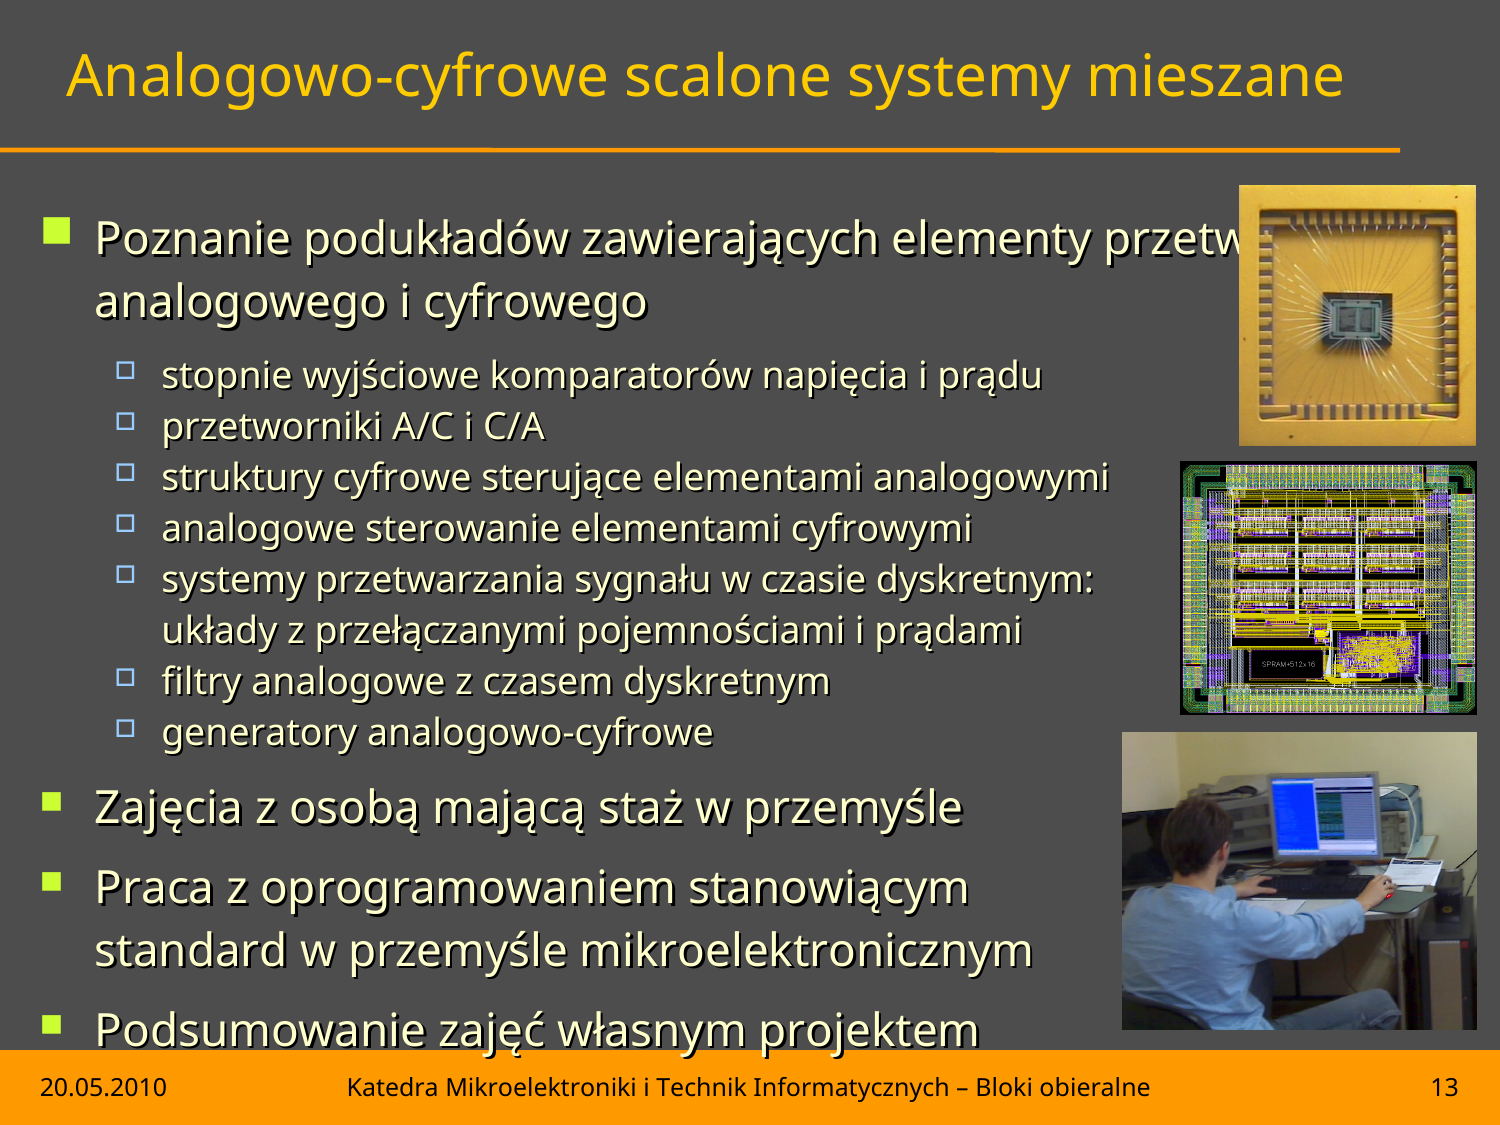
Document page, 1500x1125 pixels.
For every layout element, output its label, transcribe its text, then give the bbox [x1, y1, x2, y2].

picture [1180, 461, 1477, 715]
text_box Analogowo-cyfrowe scalone systemy mieszane [52, 0, 1500, 160]
list Poznanie podukładów zawierających elementy przetwarzania analogowego i cyfrowego stopnie wyjściowe komparatorów napięcia i prądu przetworniki A/C i C/A struktury cyfrowe sterujące elementami analogowymi analogowe sterowanie elementami cyfrowymi systemy przetwarzania sygnału w czasie dyskretnym: układy z przełączanymi pojemnościami i prądami filtry analogowe z czasem dyskretnym generatory analogowo-cyfrowe Zajęcia z osobą mającą staż w przemyśle Praca z oprogramowaniem stanowiącym standard w przemyśle mikroelektronicznym Podsumowanie zajęć własnym projektem [24, 198, 1447, 1125]
picture [1122, 732, 1477, 1030]
picture [1239, 185, 1476, 446]
